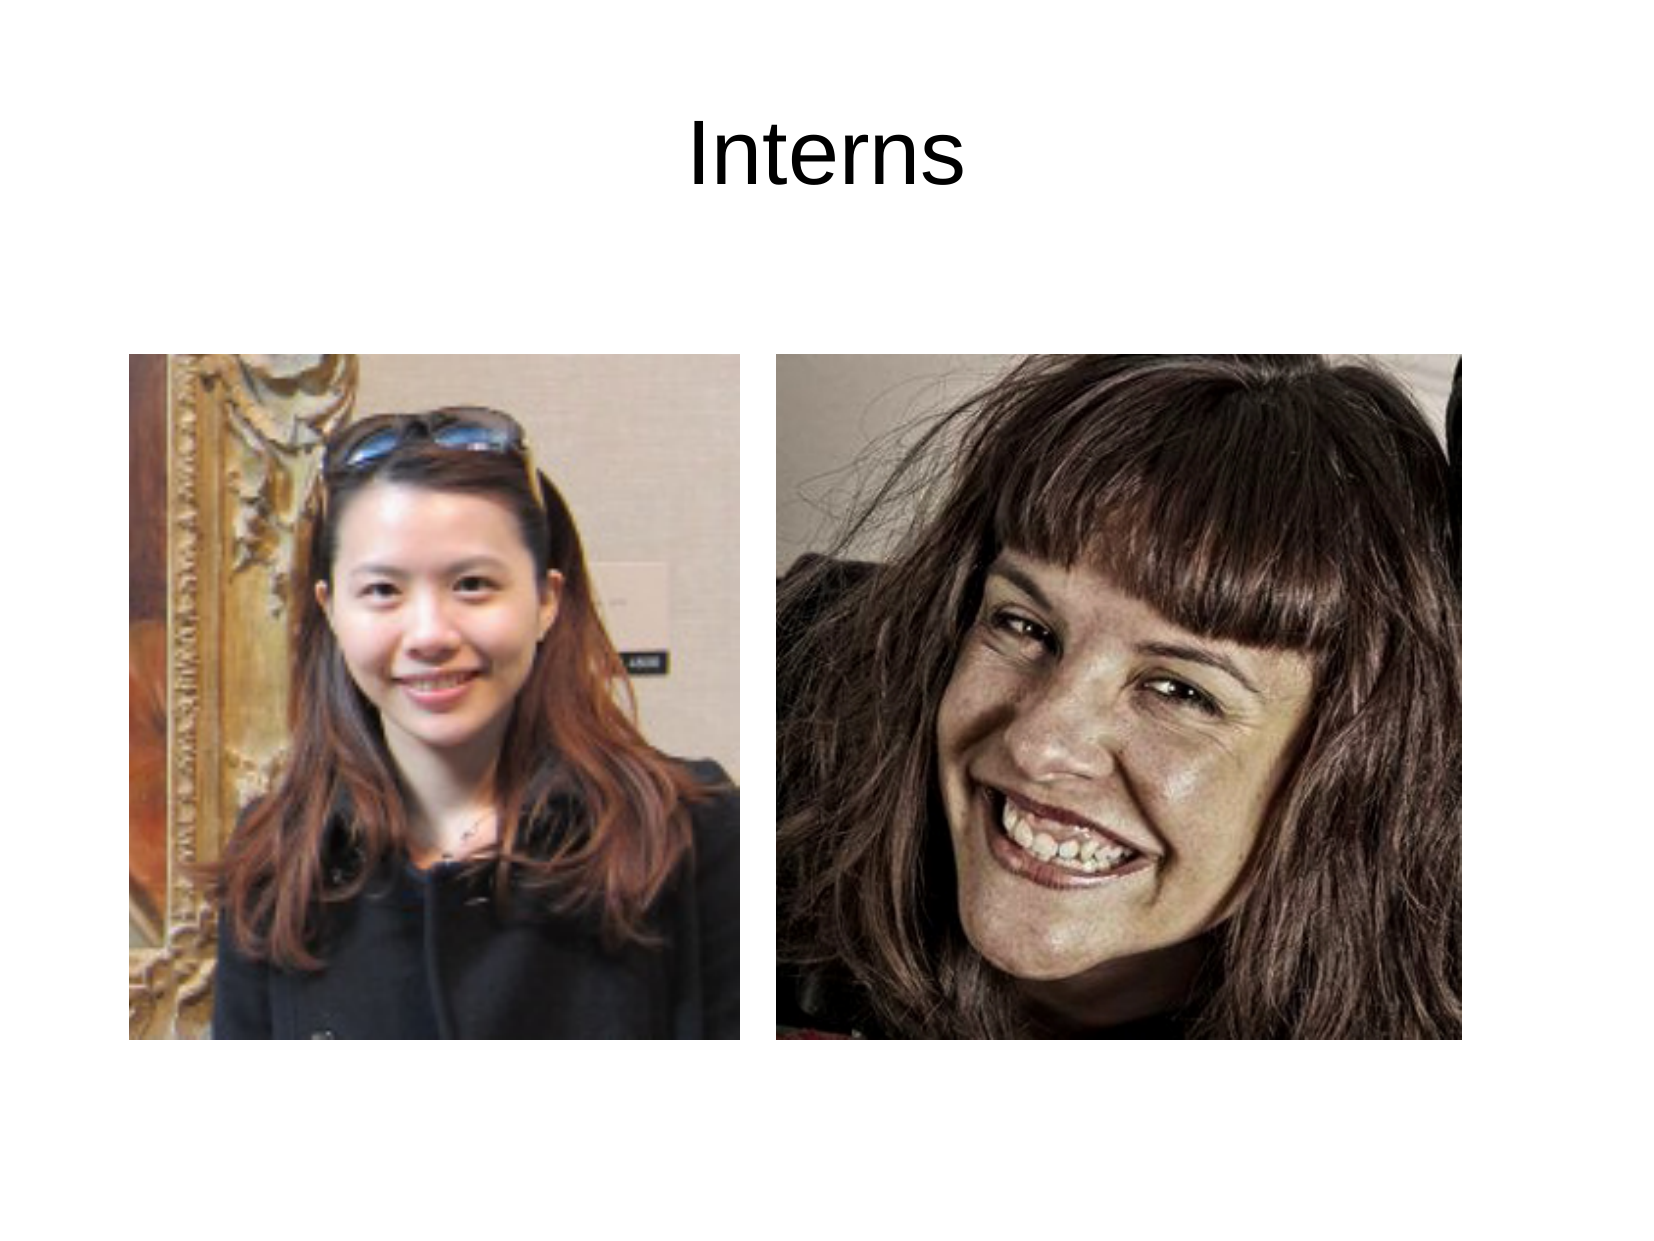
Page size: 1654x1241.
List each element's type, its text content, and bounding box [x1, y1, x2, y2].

picture [129, 354, 740, 1040]
picture [776, 354, 1462, 1040]
title Interns [82, 49, 1571, 257]
